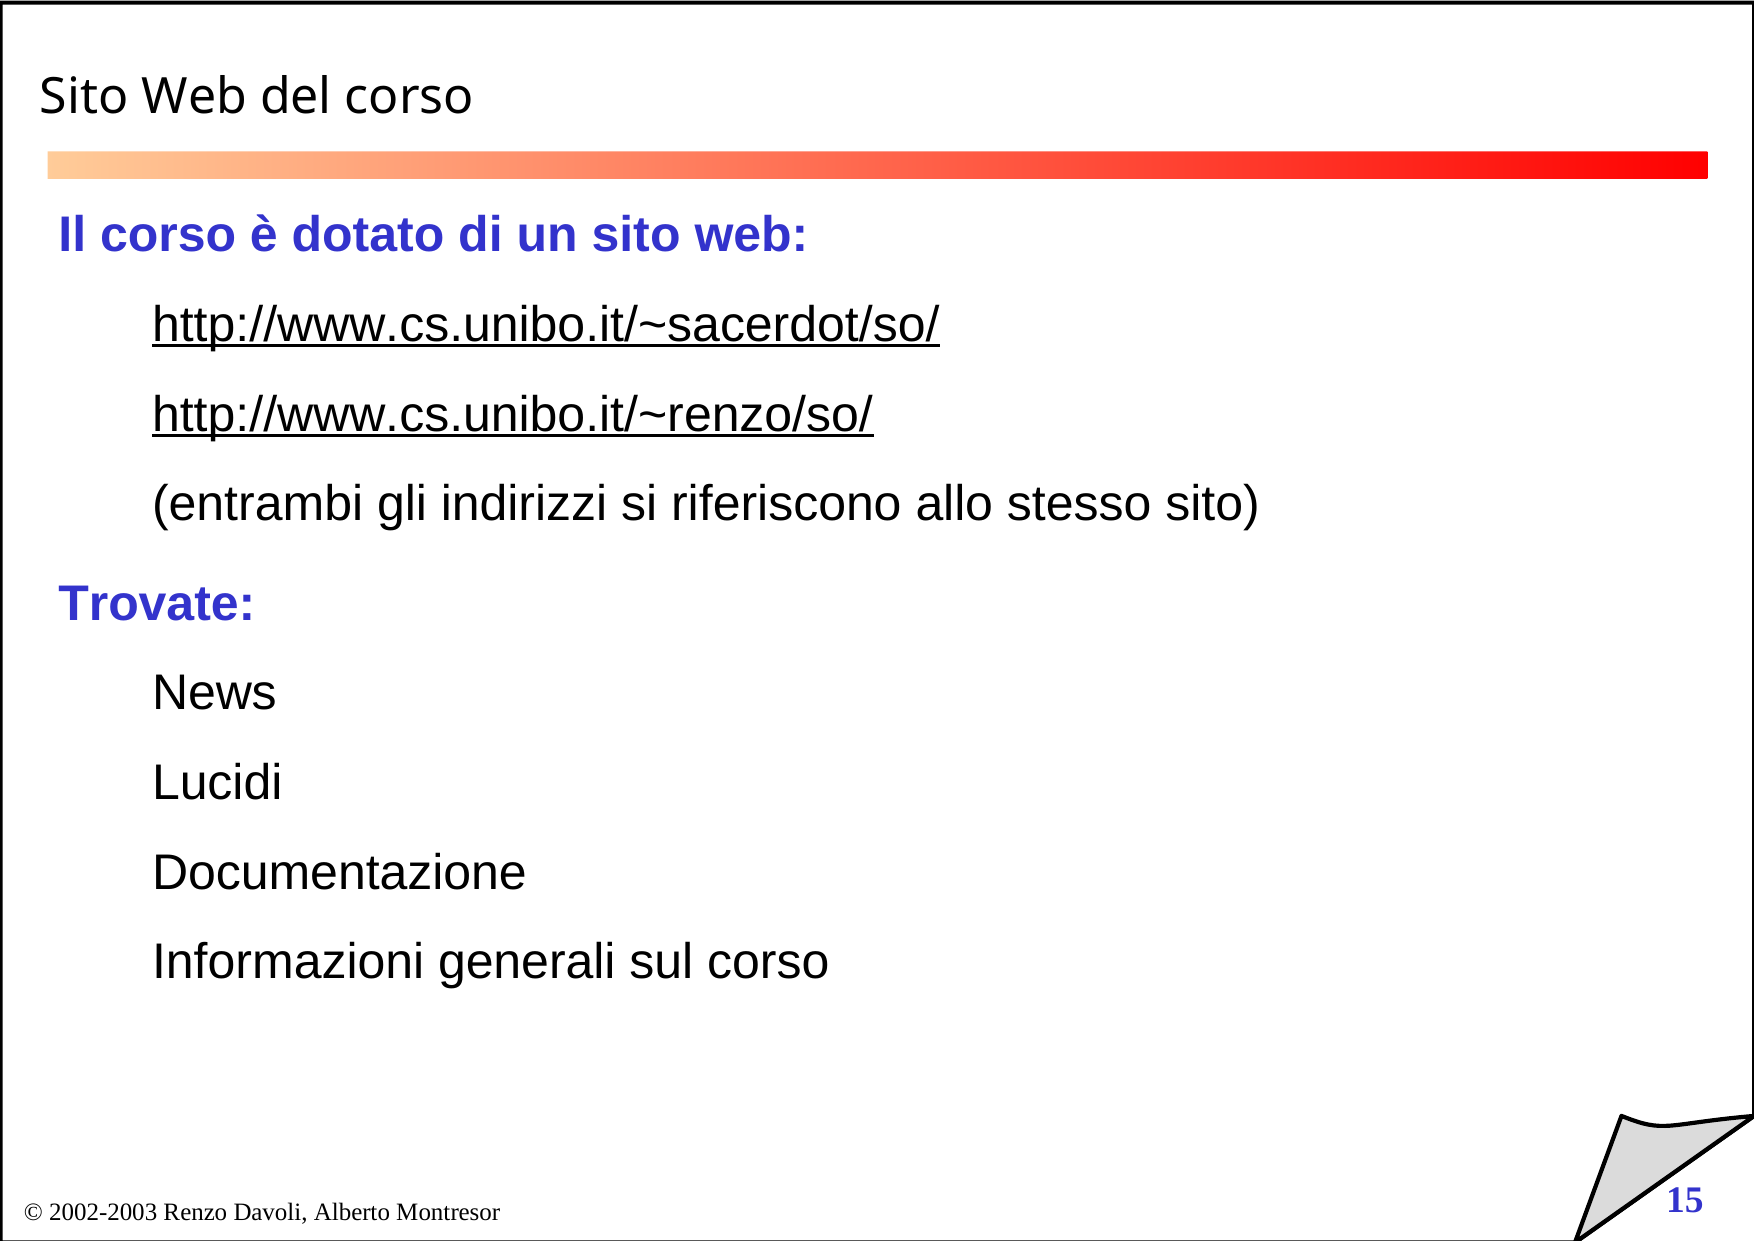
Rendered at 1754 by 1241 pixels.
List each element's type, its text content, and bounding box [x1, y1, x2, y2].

list Il corso è dotato di un sito web: http://www.cs.unibo.it/~sacerdot/so/ http://www.cs.unibo.it/~renzo/so/ (entrambi gli indirizzi si riferiscono allo stesso sito) Trovate: News Lucidi Documentazione Informazioni generali sul corso [58, 206, 1696, 1053]
title Sito Web del corso [40, 48, 1714, 144]
